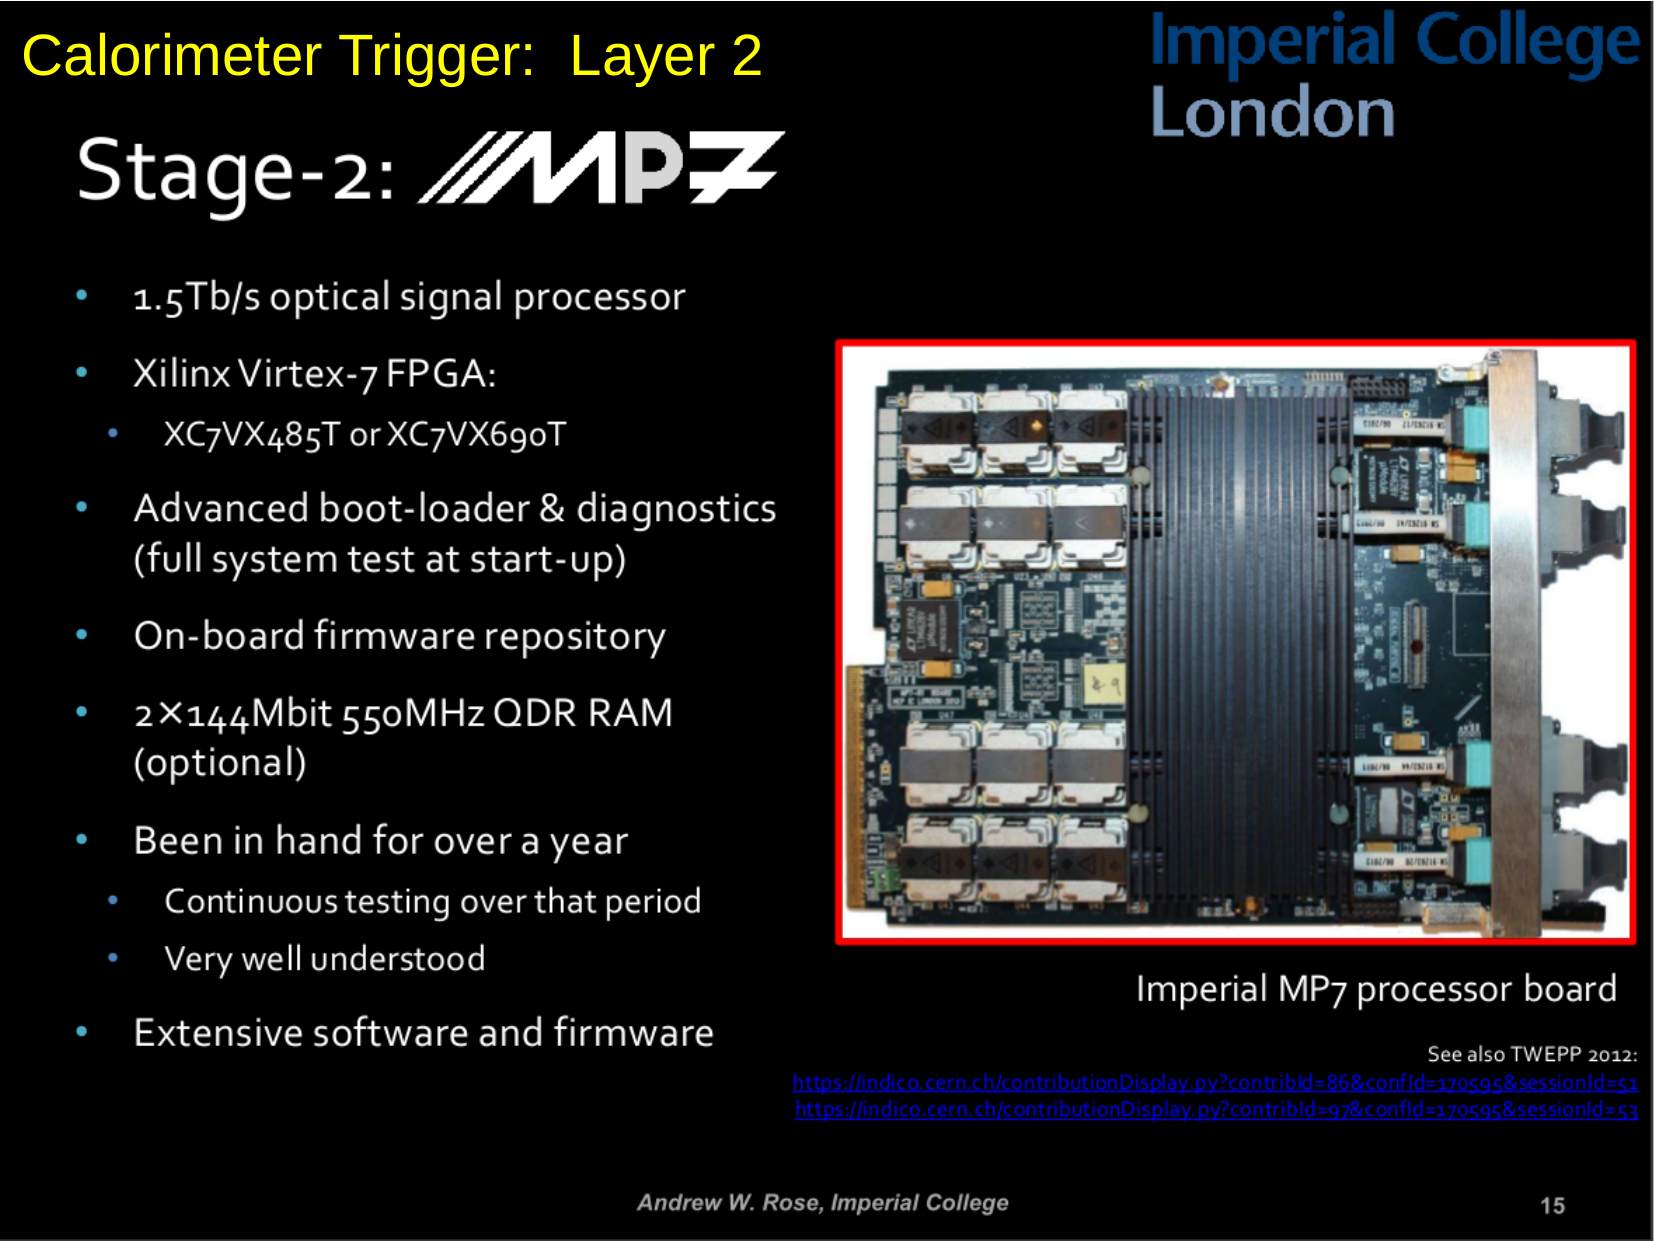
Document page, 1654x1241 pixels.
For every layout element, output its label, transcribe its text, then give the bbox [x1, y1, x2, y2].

text_box Calorimeter Trigger: Layer 2 [6, 15, 781, 95]
picture [0, 1, 1654, 1241]
